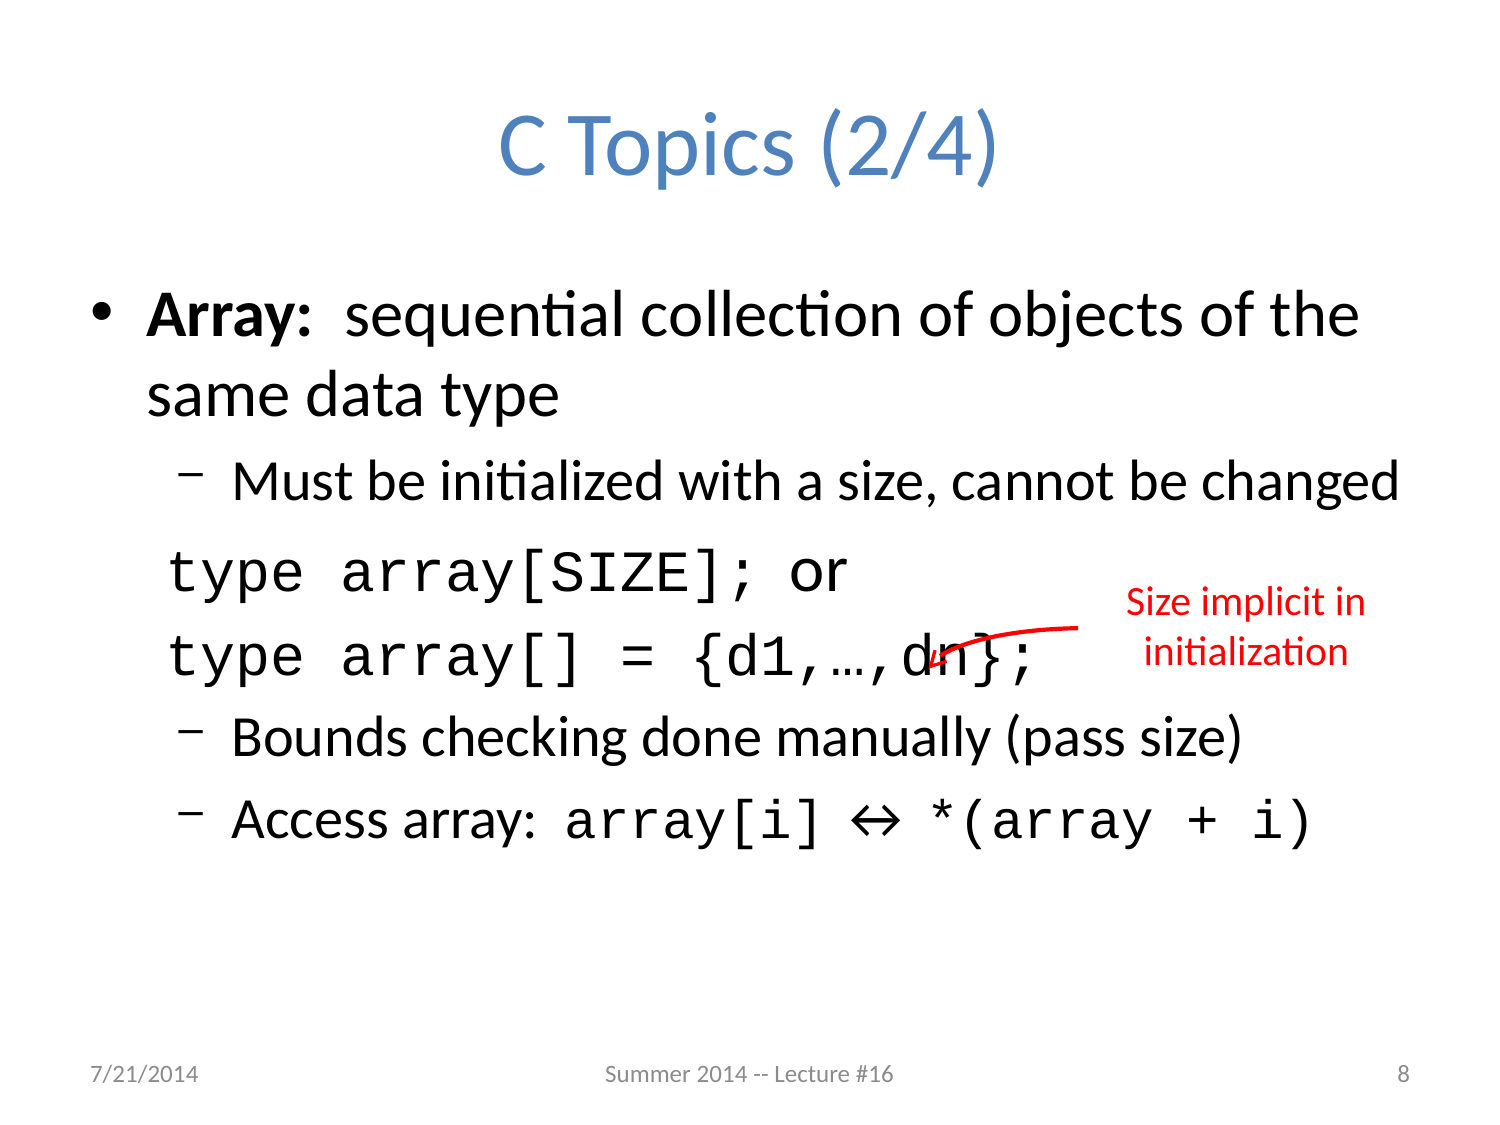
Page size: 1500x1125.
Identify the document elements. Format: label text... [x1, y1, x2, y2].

list Array: sequential collection of objects of the same data type Must be initialized with a size, cannot be changed type array[SIZE]; or type array[] = {d1,…,dn}; Bounds checking done manually (pass size) Access array: array[i] ↔ *(array + i) [75, 262, 1425, 1073]
slide_number <number> [1074, 1042, 1425, 1103]
title C Topics (2/4) [75, 45, 1425, 233]
text_box Size implicit in initialization [1111, 566, 1382, 681]
slide_number 7/21/2014 [75, 1042, 425, 1103]
footer Summer 2014 -- Lecture #16 [512, 1042, 988, 1103]
